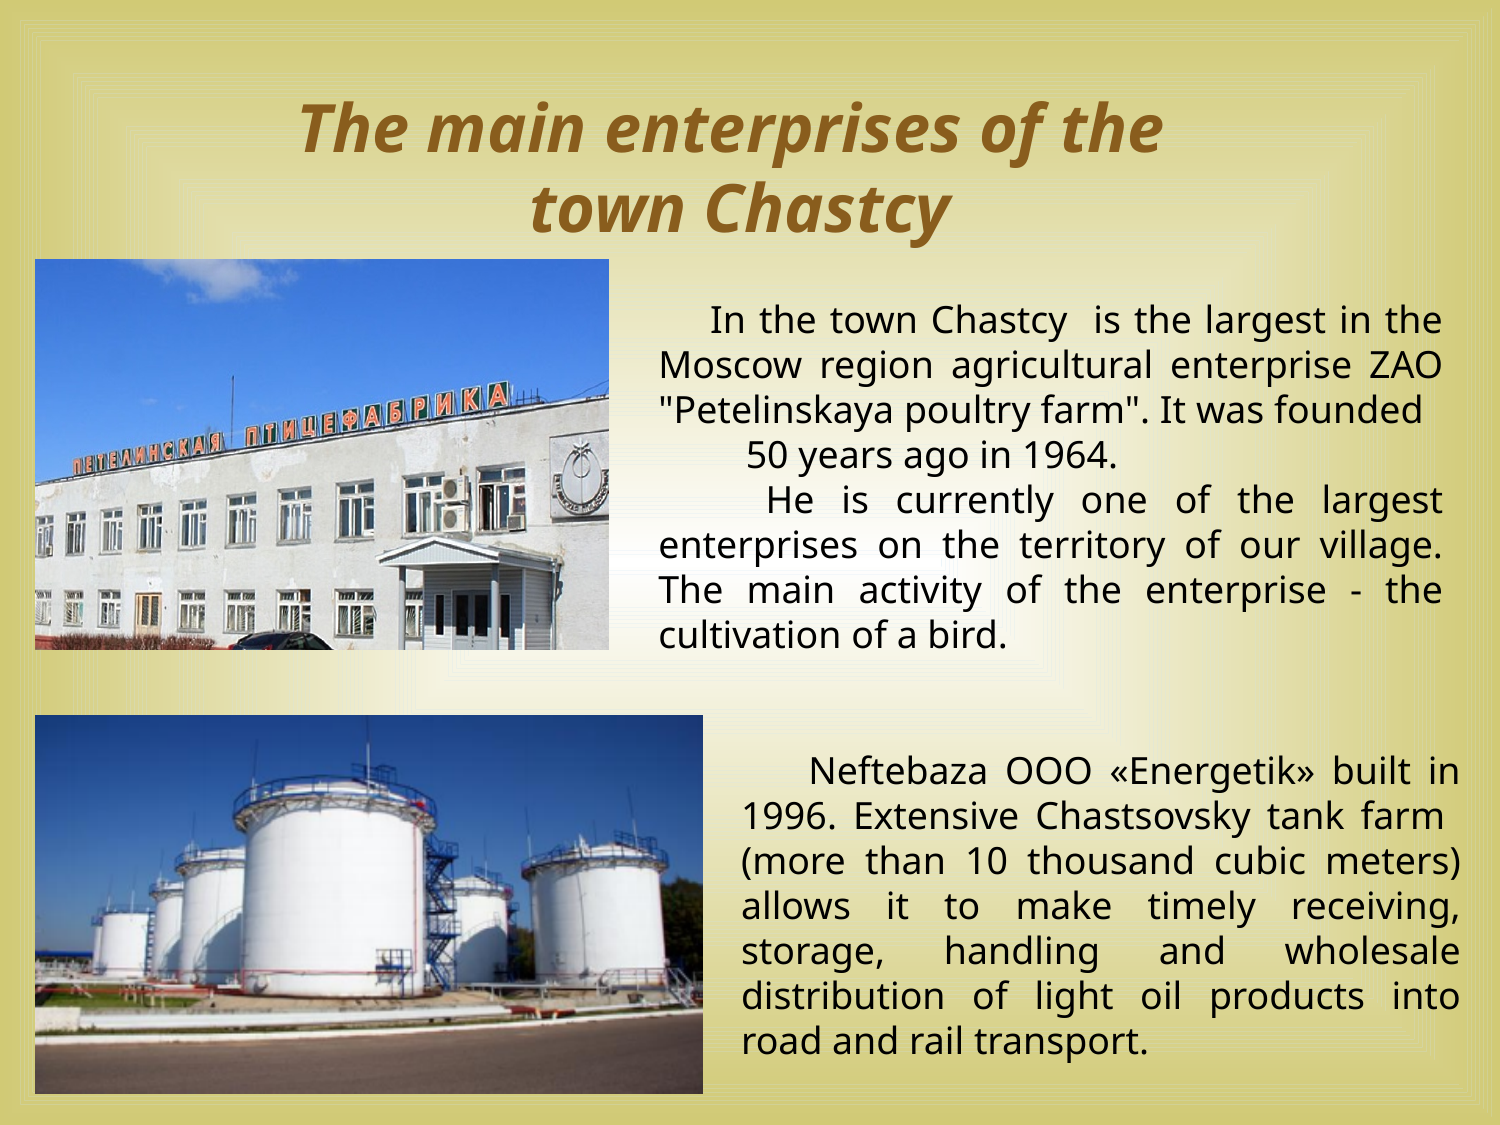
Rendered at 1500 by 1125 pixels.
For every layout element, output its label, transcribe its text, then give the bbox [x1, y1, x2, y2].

title The main enterprises of the town Chastcy [64, 78, 1415, 209]
text_box Neftebaza OOO «Energetik» built in 1996. Extensive Chastsovsky tank farm (more than 10 thousand cubic meters) allows it to make timely receiving, storage, handling and wholesale distribution of light oil products into road and rail transport. [726, 739, 1477, 1070]
text_box In the town Chastcy is the largest in the Moscow region agricultural enterprise ZAO "Petelinskaya poultry farm". It was founded 50 years ago in 1964. He is currently one of the largest enterprises on the territory of our village. The main activity of the enterprise - the cultivation of a bird. [643, 288, 1459, 664]
picture [35, 715, 703, 1094]
picture [35, 259, 609, 650]
